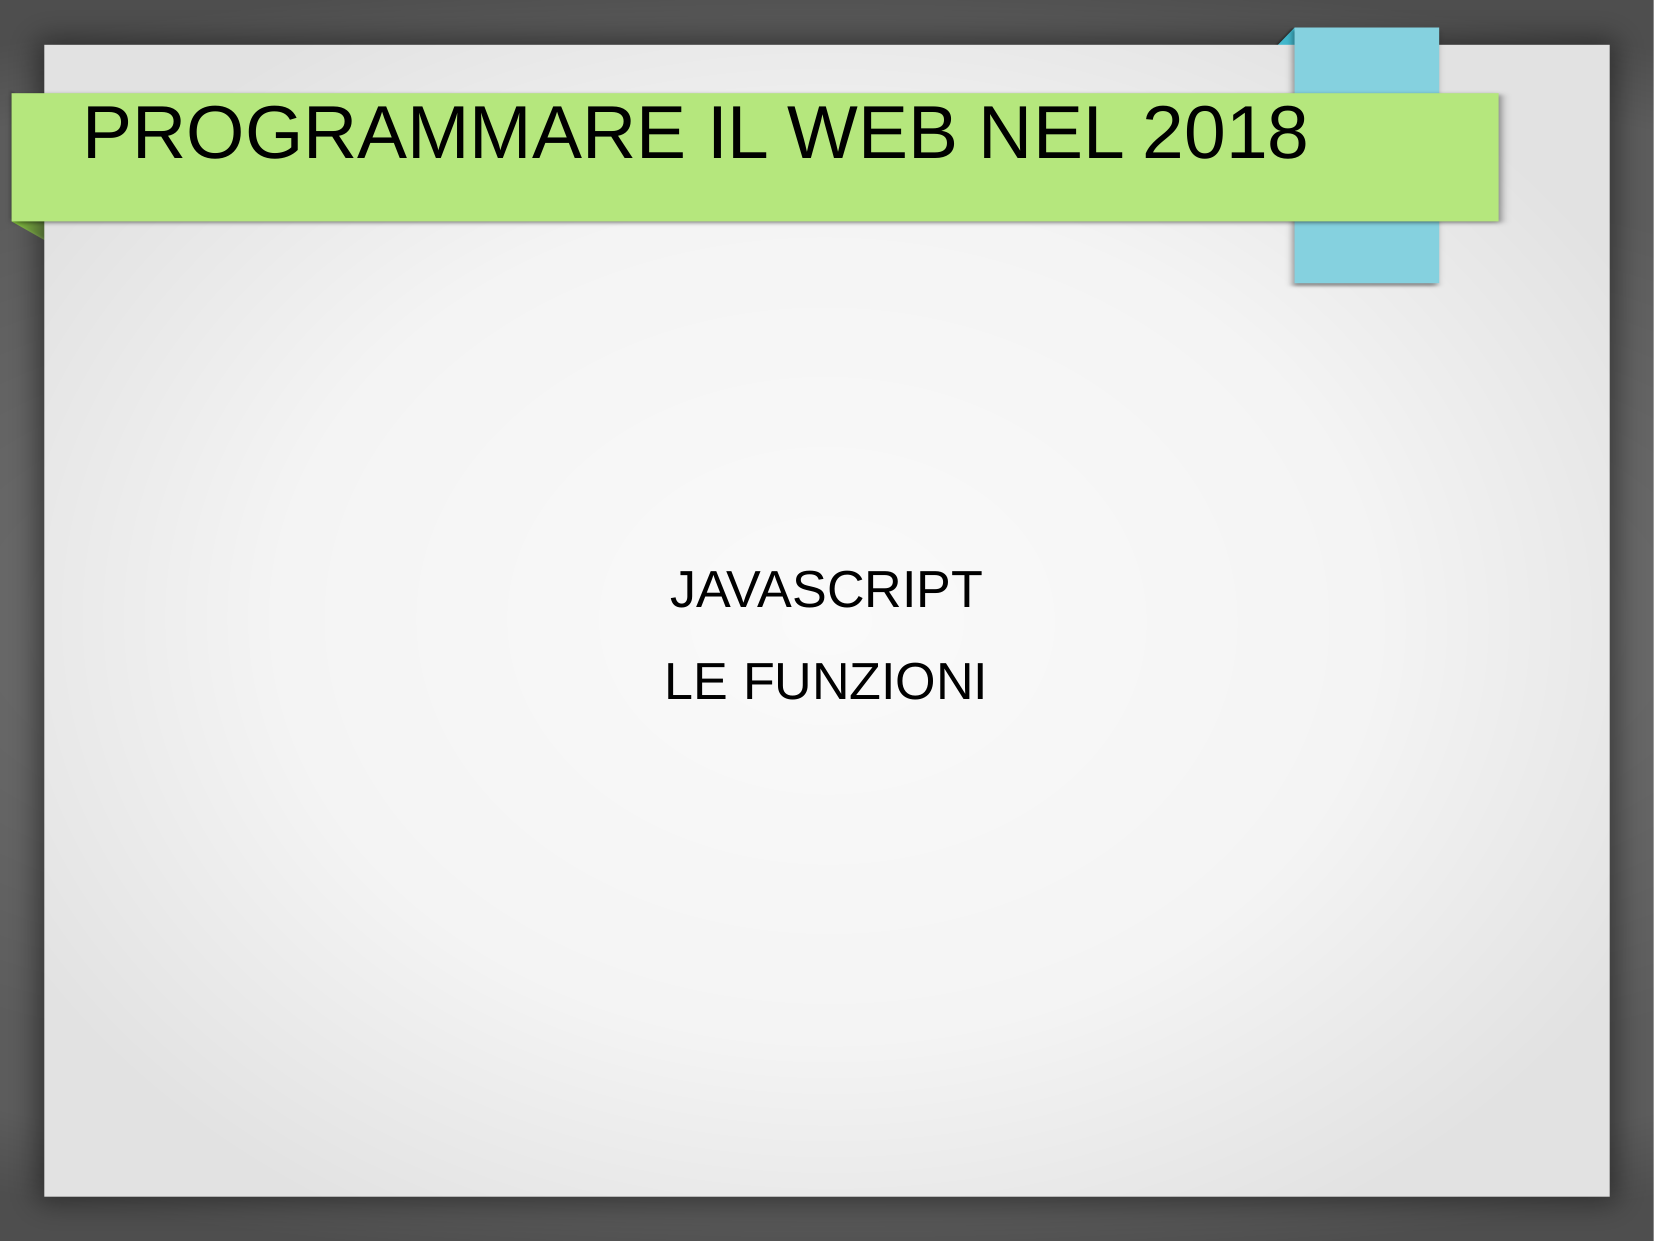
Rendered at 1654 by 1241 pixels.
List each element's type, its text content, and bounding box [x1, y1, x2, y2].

subtitle JAVASCRIPT LE FUNZIONI [82, 250, 1571, 1015]
title PROGRAMMARE IL WEB NEL 2018 [82, 44, 1489, 213]
picture [0, 0, 1654, 1241]
